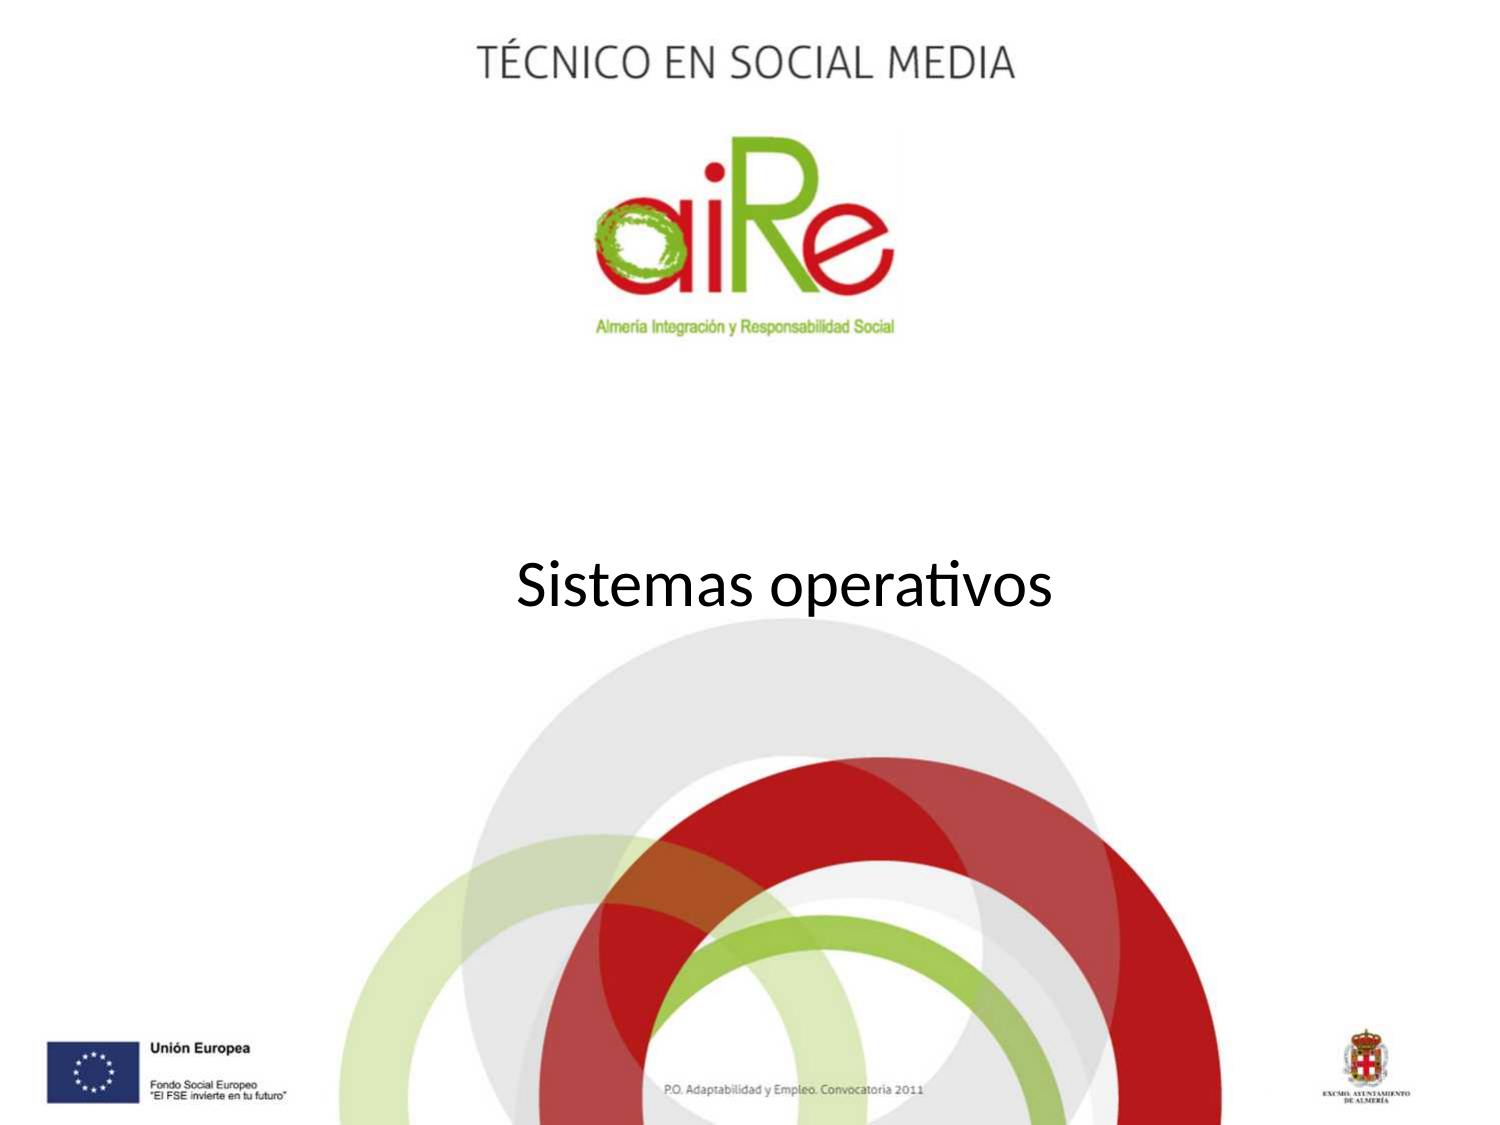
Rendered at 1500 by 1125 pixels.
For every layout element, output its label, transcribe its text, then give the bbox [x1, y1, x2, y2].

picture [0, 0, 1500, 1125]
list Sistemas operativos [75, 263, 1425, 916]
